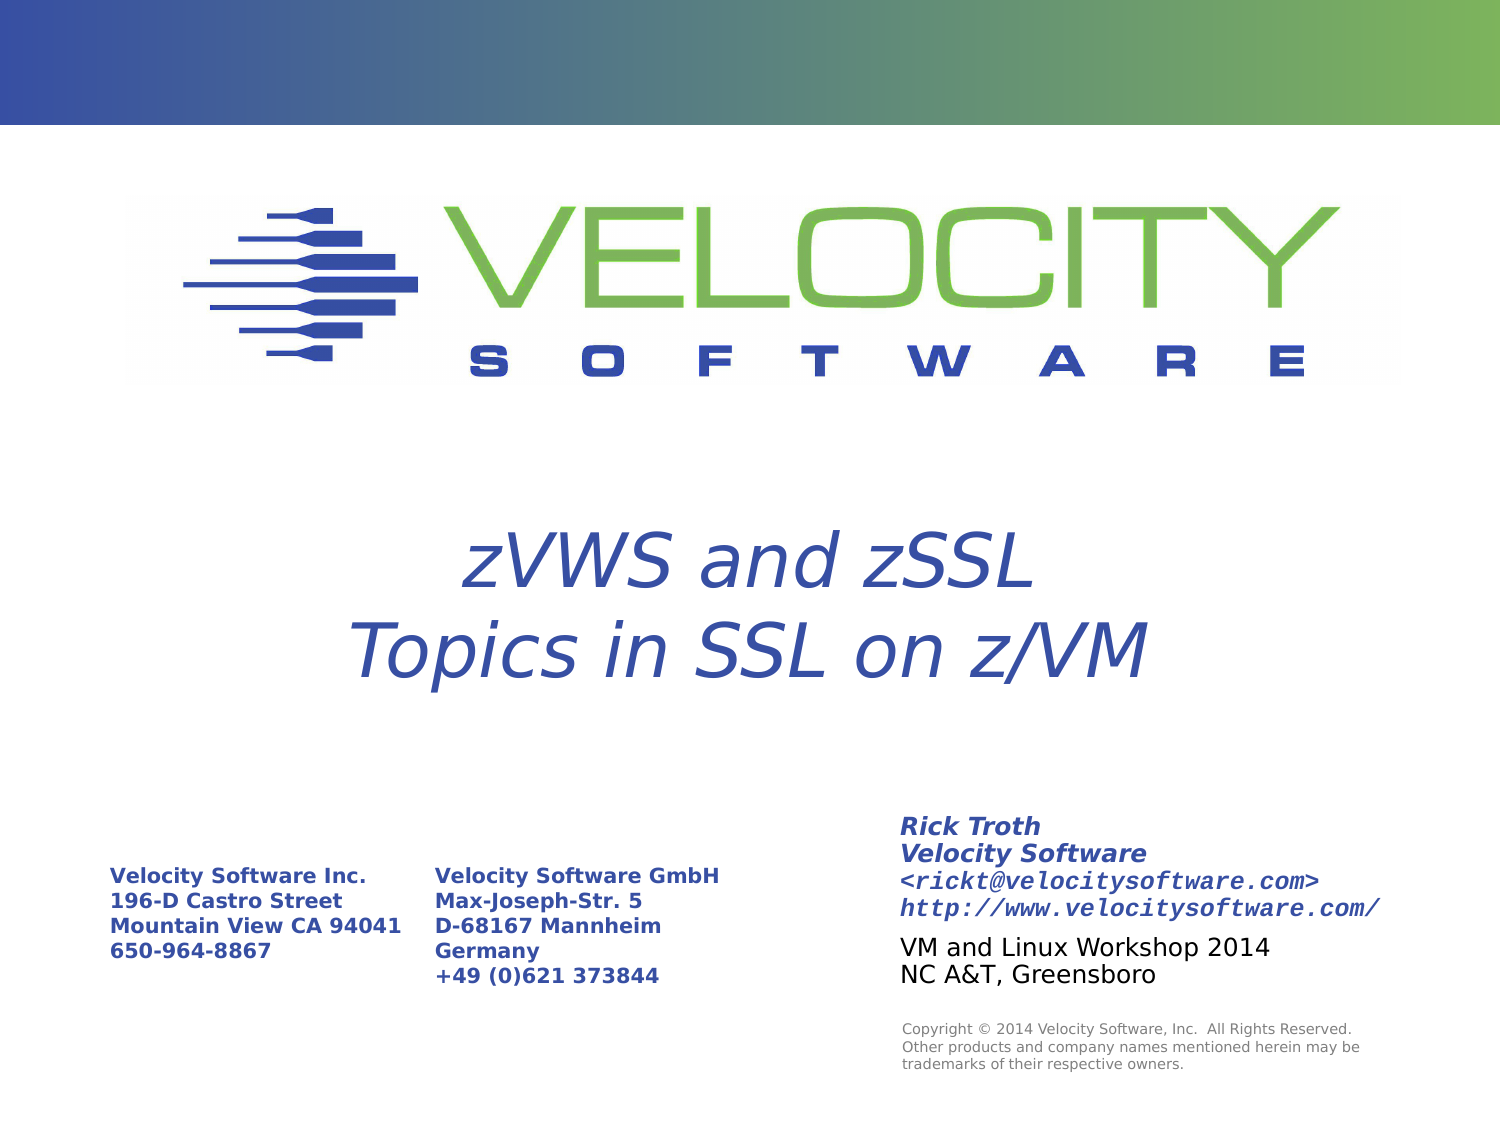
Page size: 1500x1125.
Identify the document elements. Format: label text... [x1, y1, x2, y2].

title zVWS and zSSL Topics in SSL on z/VM [50, 487, 1450, 719]
text_box VM and Linux Workshop 2014 NC A&T, Greensboro [900, 934, 1451, 1016]
picture [125, 195, 1401, 385]
text_box Rick Troth Velocity Software <rickt@velocitysoftware.com> http://www.velocitysoftware.com/ [900, 794, 1450, 934]
